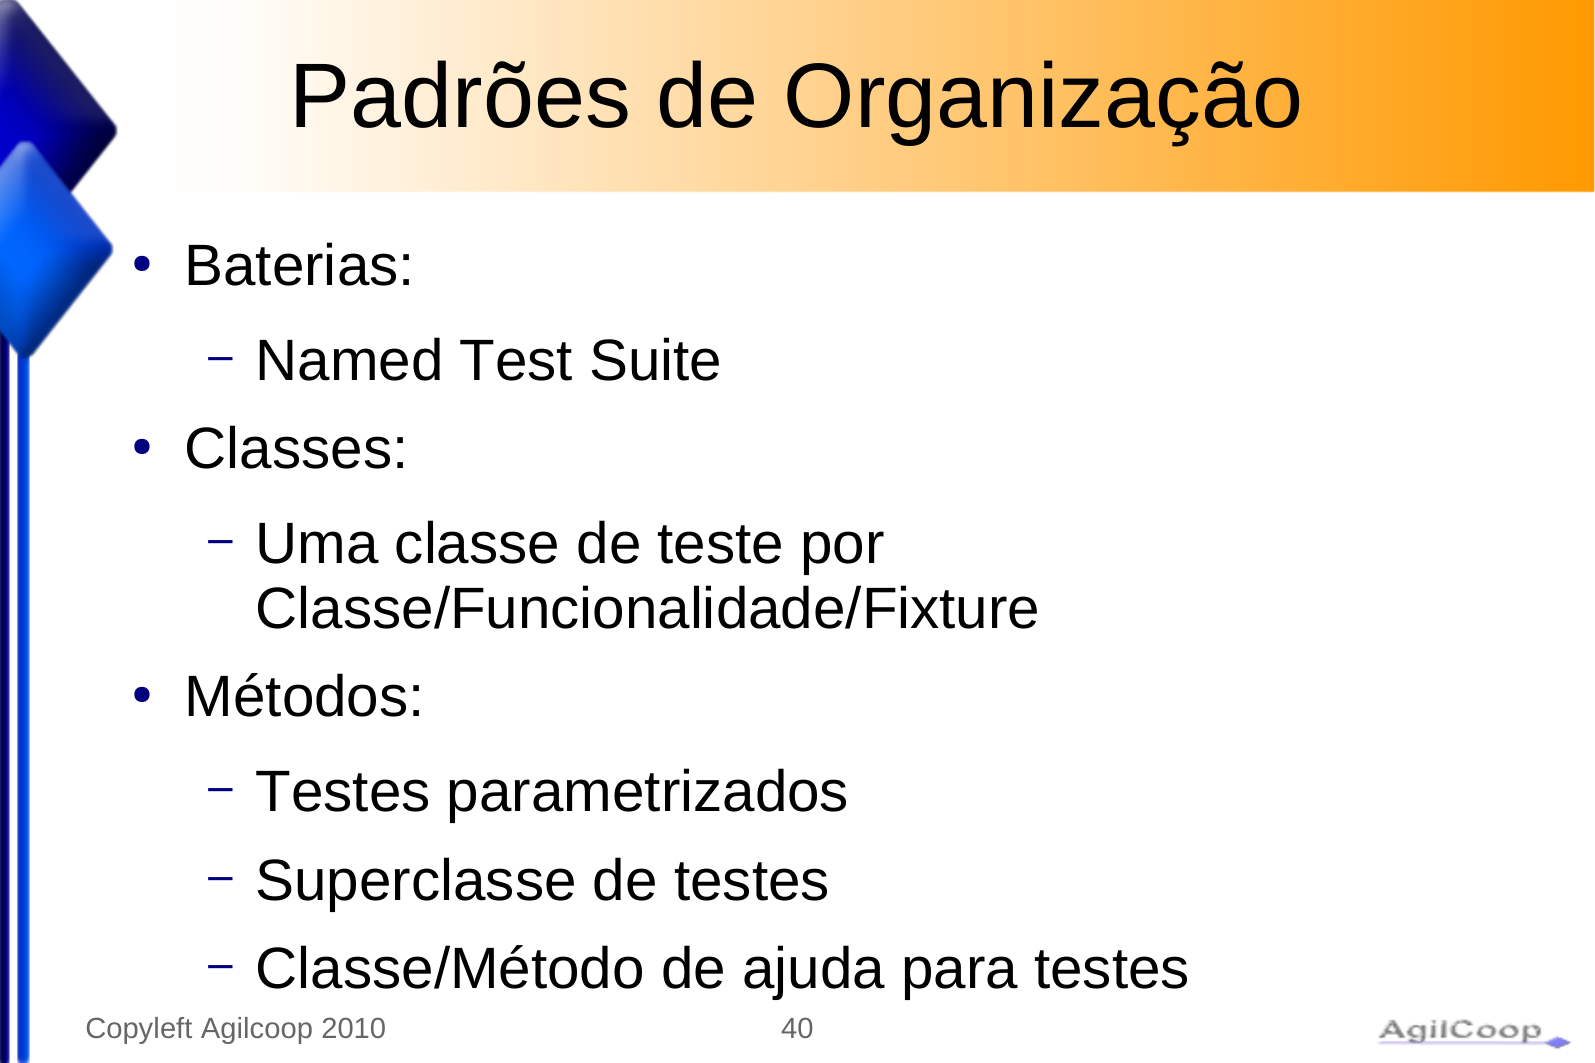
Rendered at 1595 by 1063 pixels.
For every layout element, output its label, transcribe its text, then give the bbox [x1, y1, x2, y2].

picture [0, 0, 1595, 1063]
list Baterias: Named Test Suite Classes: Uma classe de teste por Classe/Funcionalidade/Fixture Métodos: Testes parametrizados Superclasse de testes Classe/Método de ajuda para testes [113, 232, 1549, 1020]
title Padrões de Organização [79, 6, 1515, 185]
